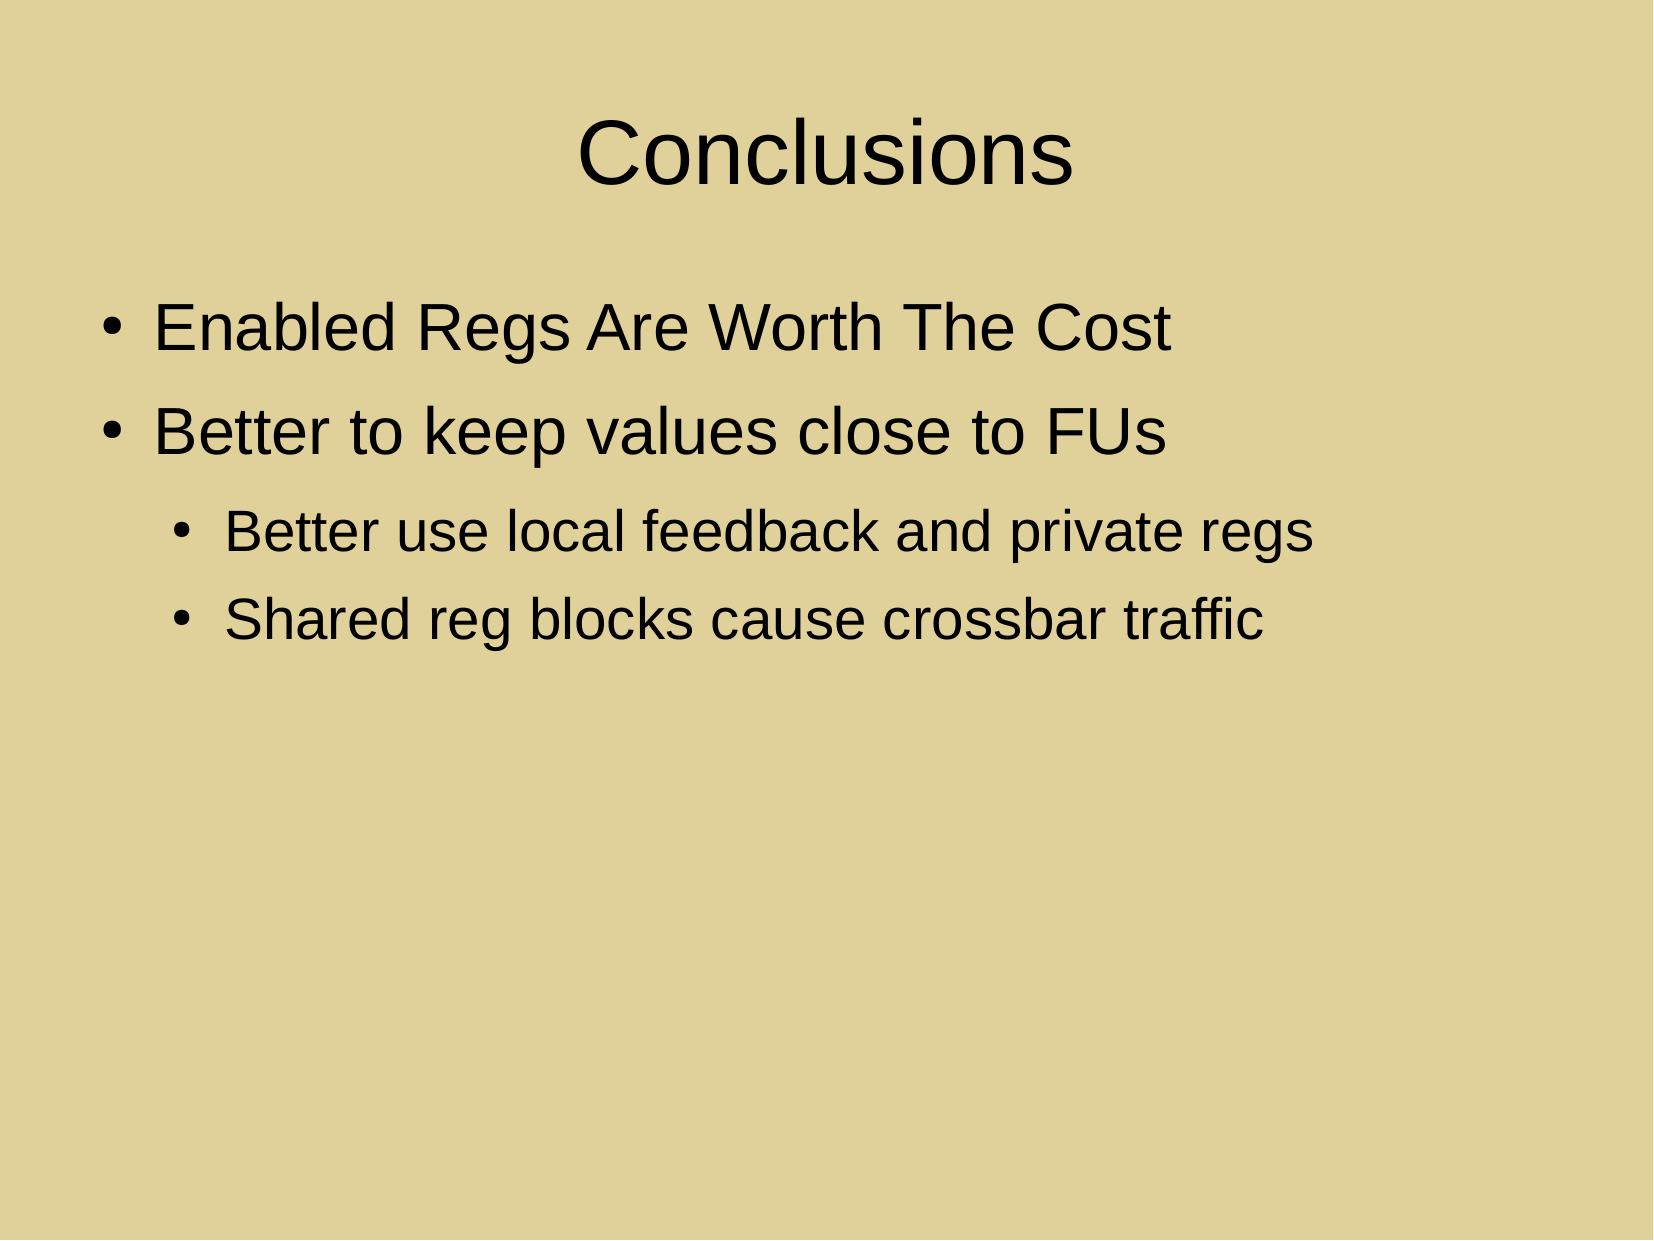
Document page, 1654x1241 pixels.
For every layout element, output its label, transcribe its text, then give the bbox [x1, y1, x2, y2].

list Enabled Regs Are Worth The Cost Better to keep values close to FUs Better use local feedback and private regs Shared reg blocks cause crossbar traffic [82, 290, 1571, 1109]
title Conclusions [82, 49, 1571, 257]
